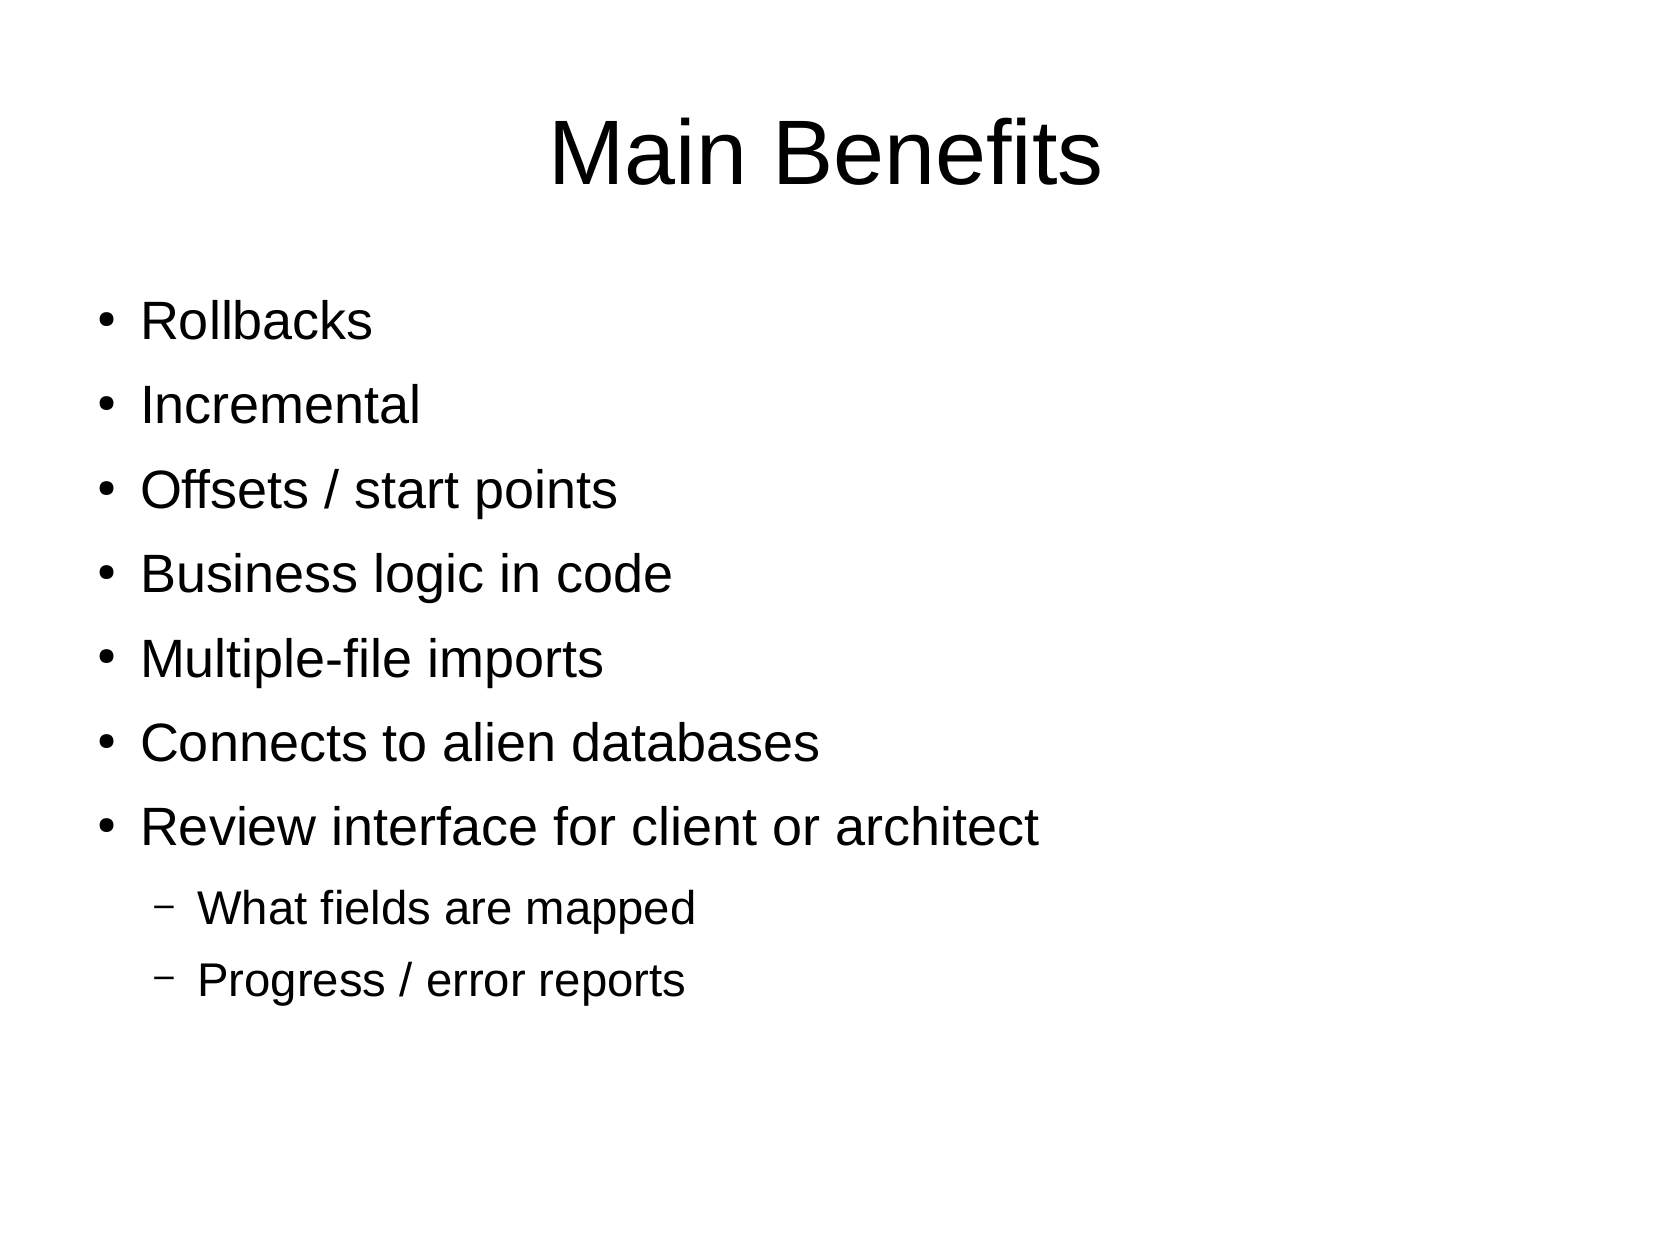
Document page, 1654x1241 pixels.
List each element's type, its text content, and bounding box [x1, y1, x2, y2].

title Main Benefits [82, 49, 1571, 257]
list Rollbacks Incremental Offsets / start points Business logic in code Multiple-file imports Connects to alien databases Review interface for client or architect What fields are mapped Progress / error reports [82, 290, 1538, 1010]
